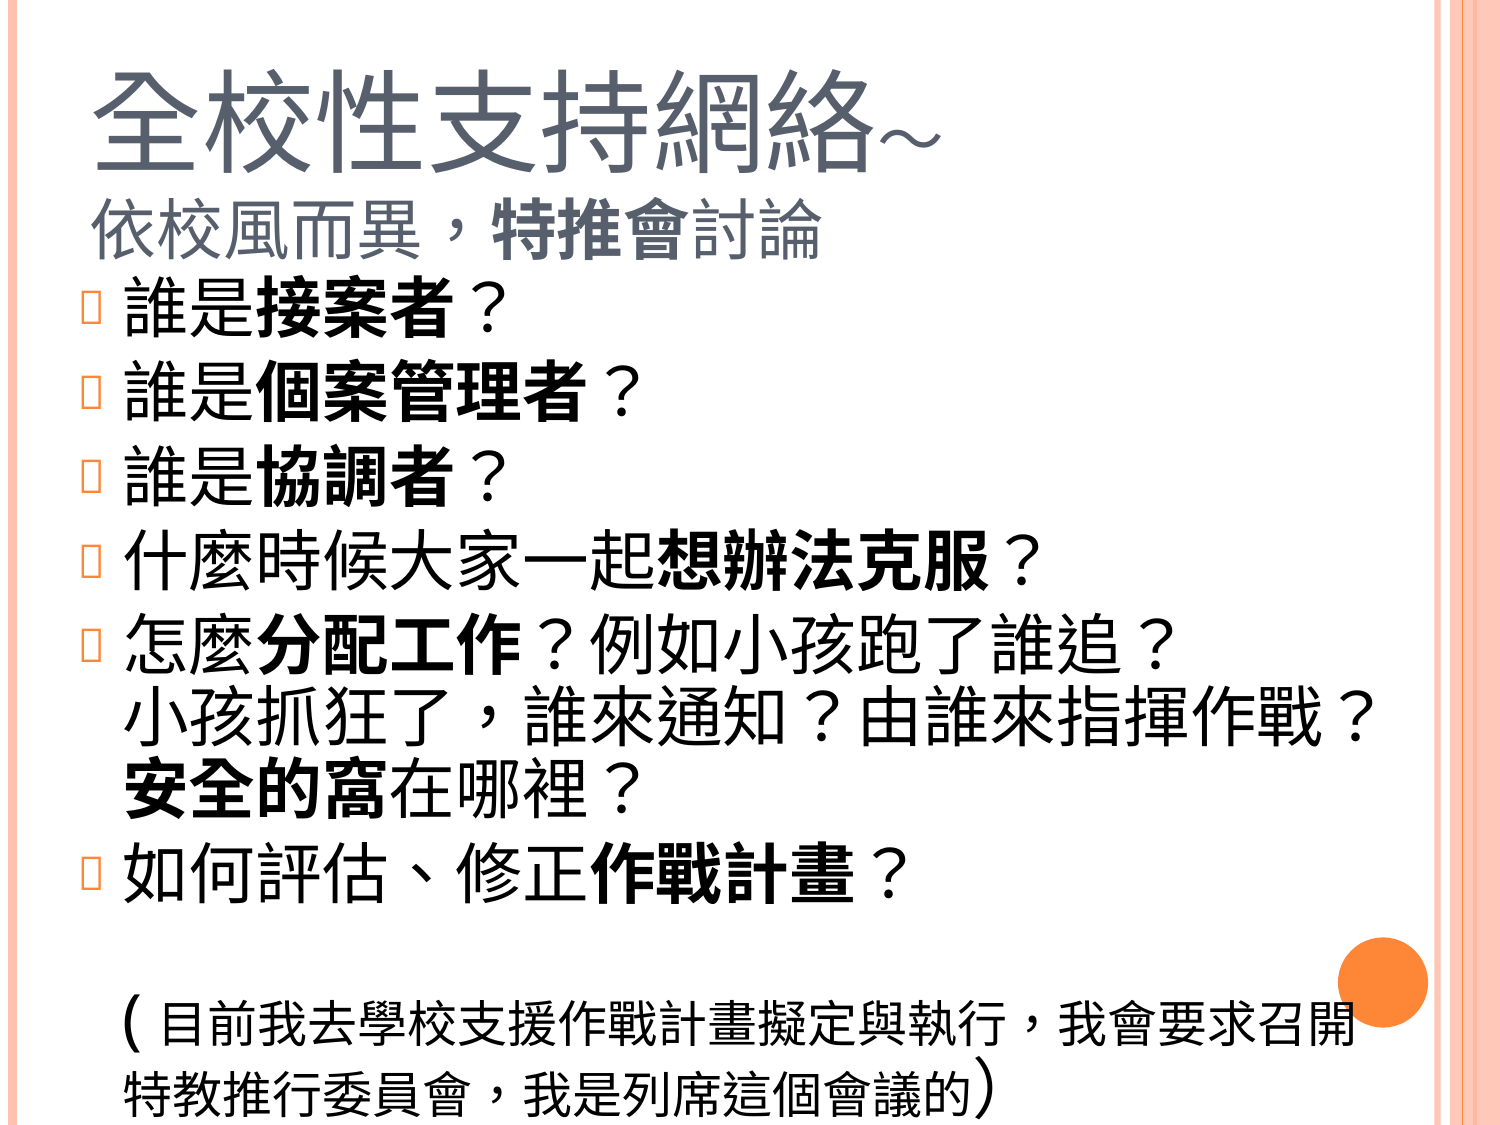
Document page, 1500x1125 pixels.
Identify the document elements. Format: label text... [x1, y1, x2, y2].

list 誰是接案者？ 誰是個案管理者？ 誰是協調者？ 什麼時候大家一起想辦法克服？ 怎麼分配工作？例如小孩跑了誰追？ 小孩抓狂了，誰來通知？由誰來指揮作戰？安全的窩在哪裡？ 如何評估、修正作戰計畫？ (目前我去學校支援作戰計畫擬定與執行，我會要求召開特教推行委員會，我是列席這個會議的） [62, 267, 1423, 1125]
title 全校性支持網絡～ 依校風而異，特推會討論 [75, 45, 1300, 233]
